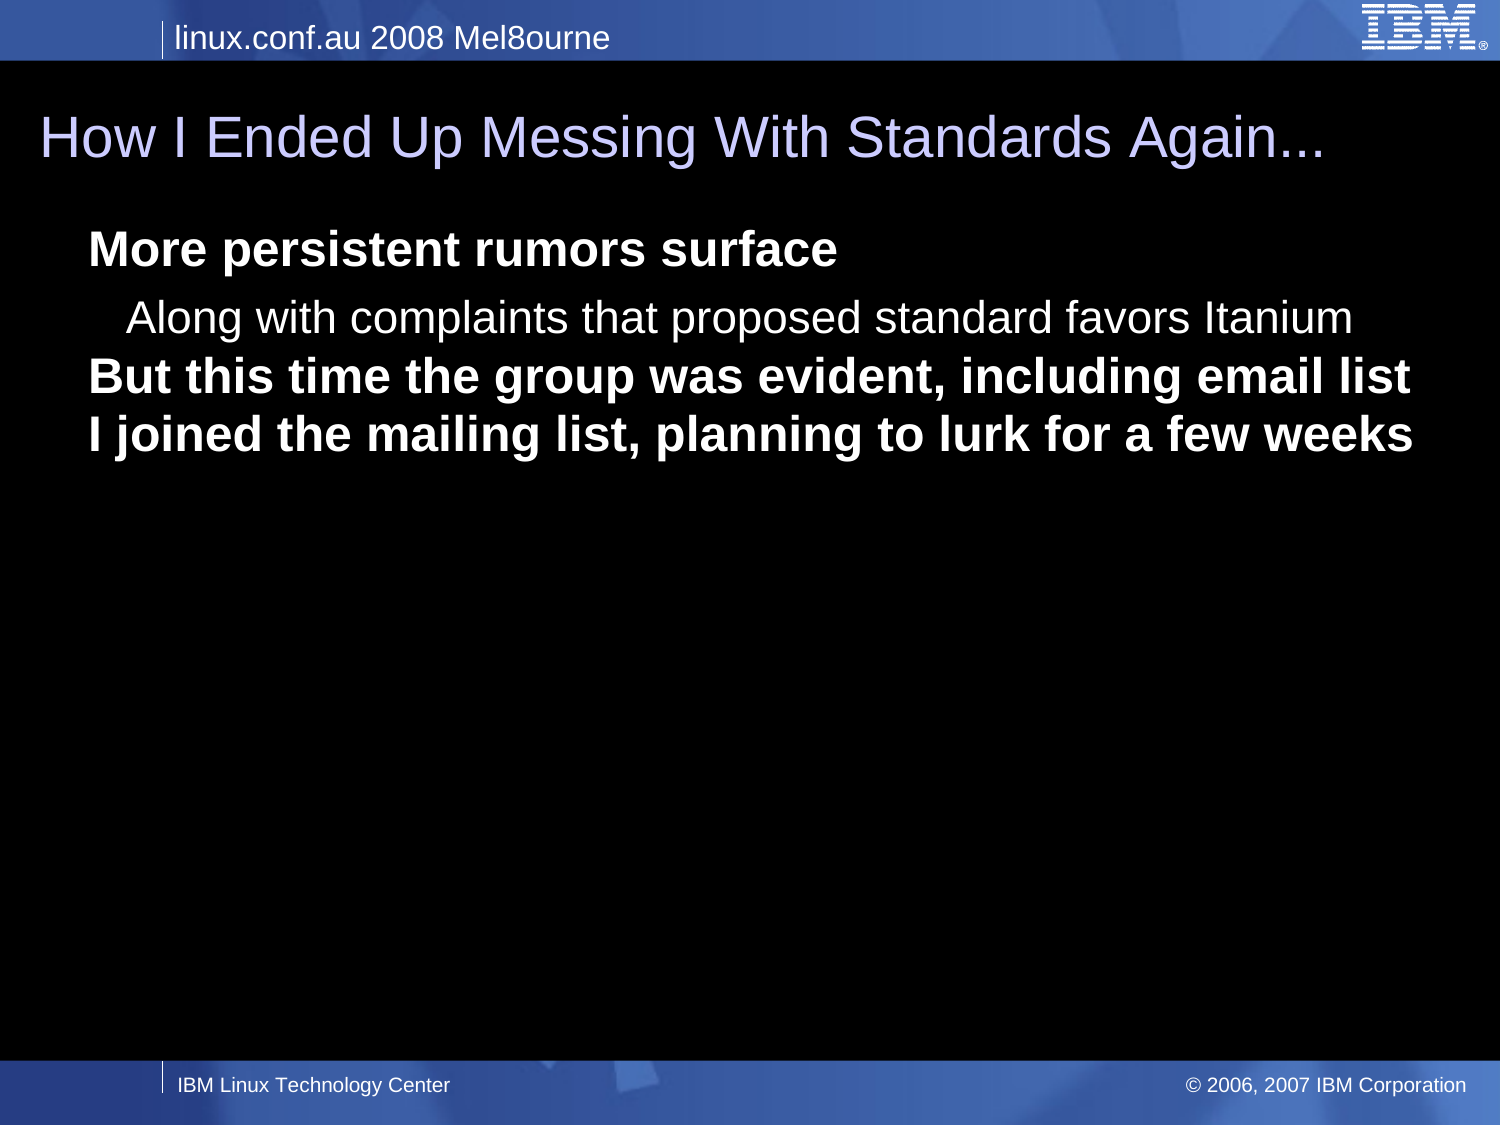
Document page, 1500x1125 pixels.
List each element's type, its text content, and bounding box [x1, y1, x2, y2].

list More persistent rumors surface Along with complaints that proposed standard favors Itanium But this time the group was evident, including email list I joined the mailing list, planning to lurk for a few weeks [73, 218, 1438, 1061]
picture [0, 1061, 1500, 1125]
picture [0, 0, 1500, 60]
title How I Ended Up Messing With Standards Again... [25, 94, 1378, 177]
